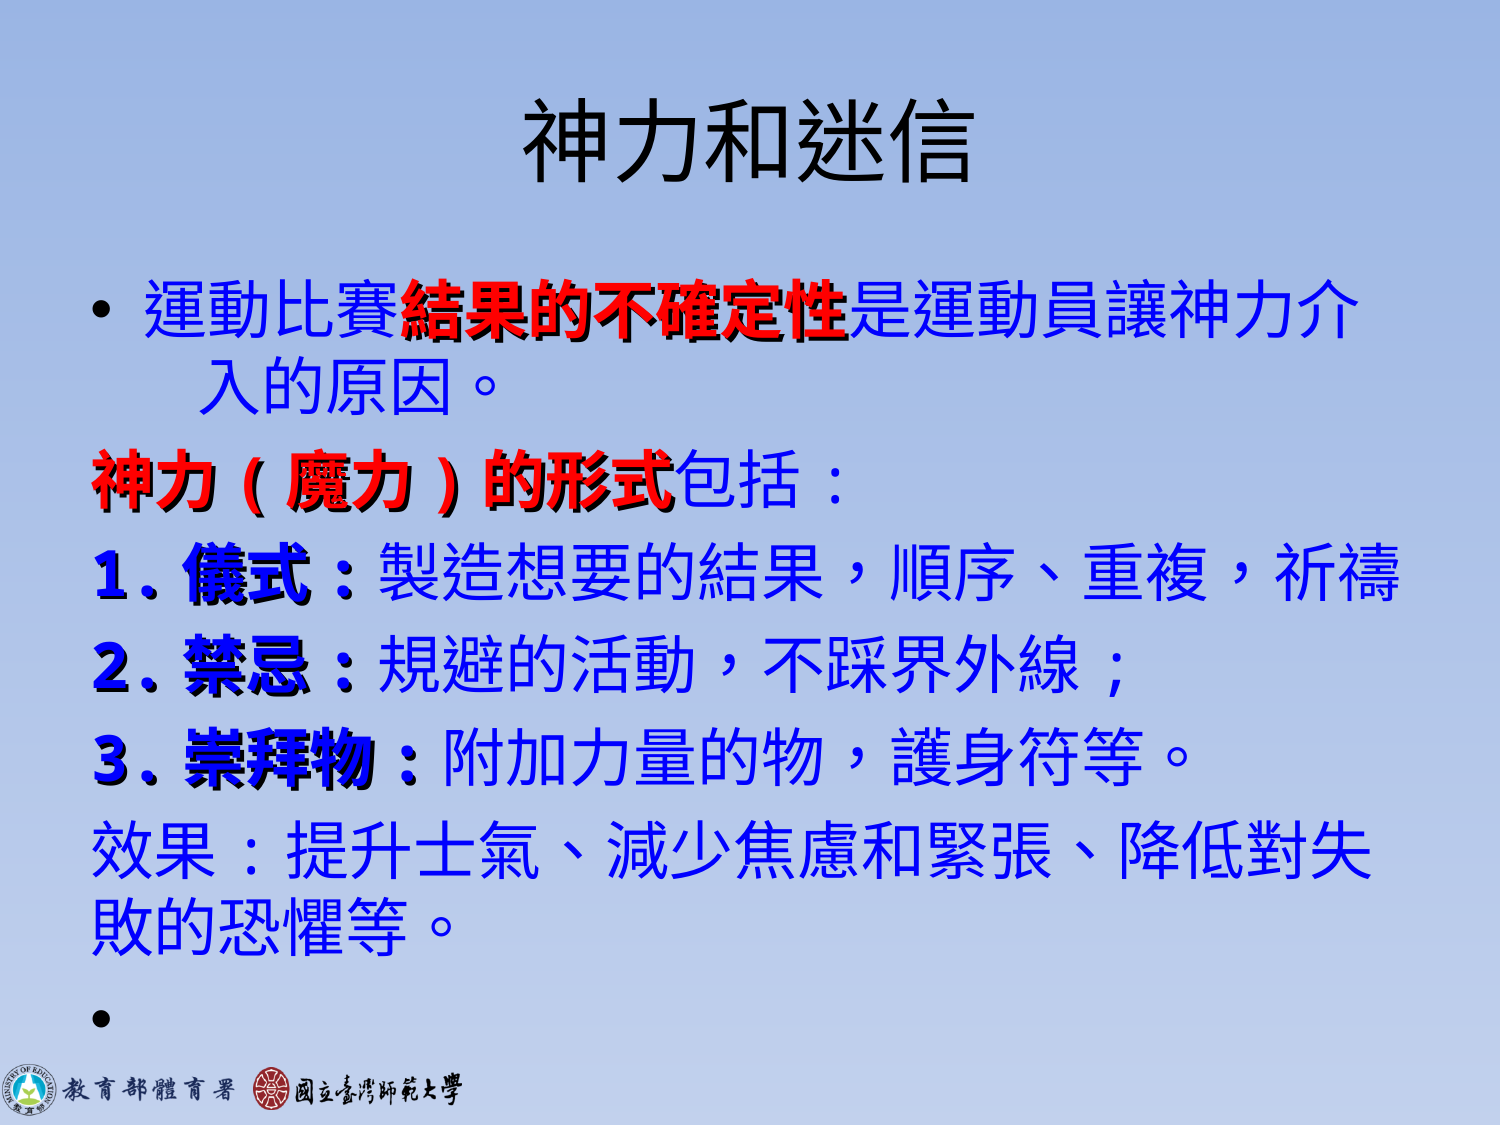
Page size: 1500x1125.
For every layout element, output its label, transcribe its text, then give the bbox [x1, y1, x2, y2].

title 神力和迷信 [75, 45, 1426, 233]
list 運動比賽結果的不確定性是運動員讓神力介入的原因。 神力(魔力)的形式包括: 1.儀式:製造想要的結果，順序、重複，祈禱 2.禁忌:規避的活動，不踩界外線; 3.崇拜物:附加力量的物，護身符等。 效果:提升士氣、減少焦慮和緊張、降低對失敗的恐懼等。 [75, 262, 1426, 1005]
